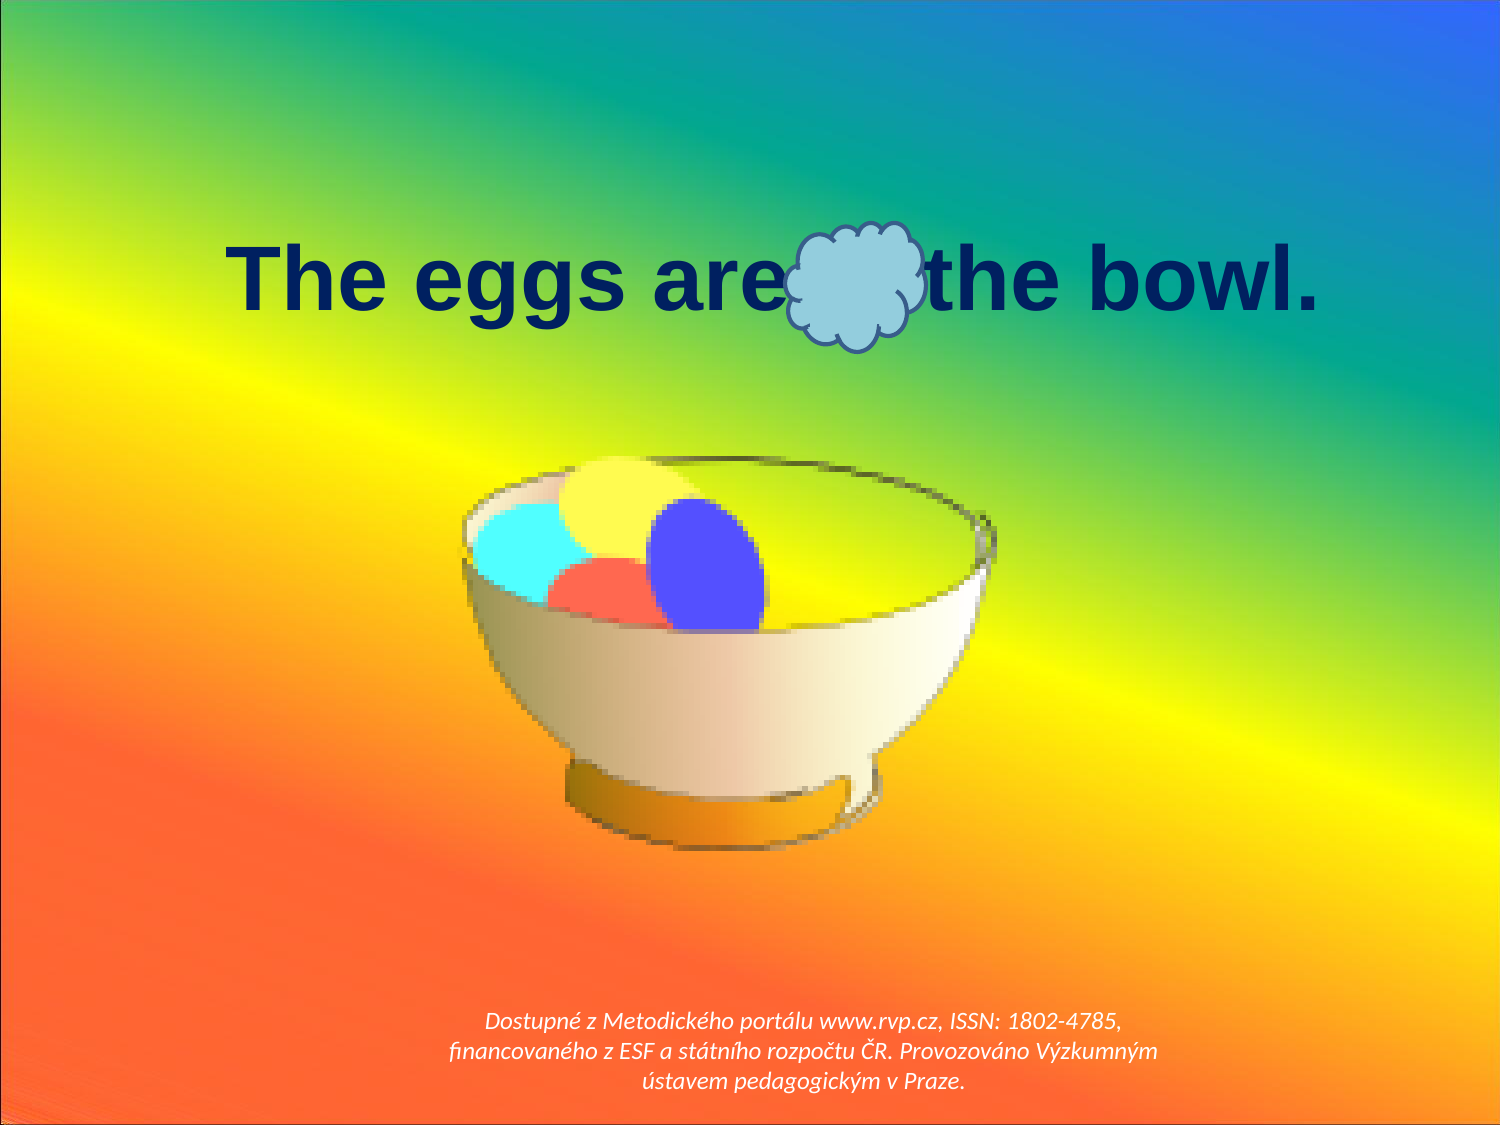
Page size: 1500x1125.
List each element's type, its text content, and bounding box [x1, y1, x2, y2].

text_box The eggs are in the bowl. [210, 210, 1465, 337]
text_box [785, 222, 926, 352]
title [0, 316, 1465, 739]
text_box Dostupné z Metodického portálu www.rvp.cz, ISSN: 1802-4785, financovaného z ESF a státního rozpočtu ČR. Provozováno Výzkumným ústavem pedagogickým v Praze. [421, 1019, 1187, 1080]
picture [0, 0, 1500, 1125]
